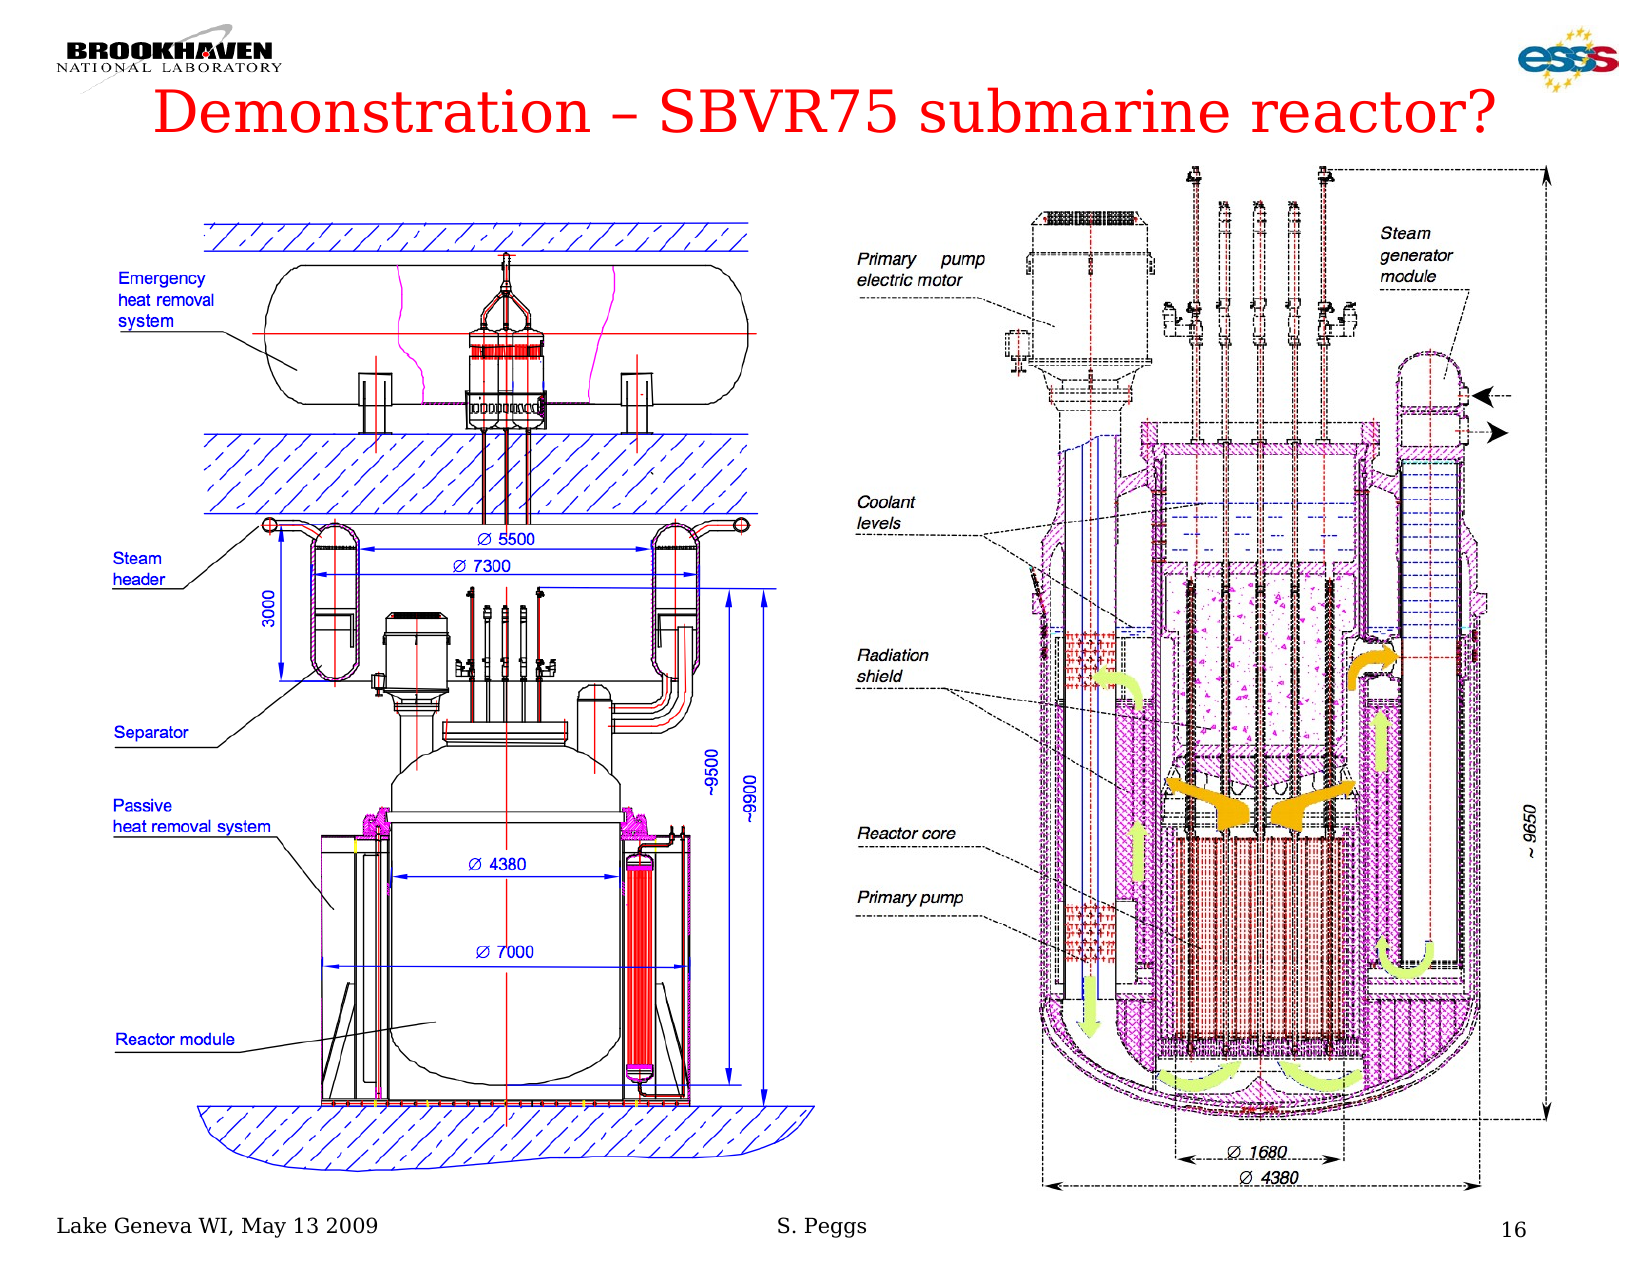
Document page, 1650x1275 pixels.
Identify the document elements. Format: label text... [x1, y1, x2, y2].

text_box Demonstration – SBVR75 submarine reactor? [138, 58, 1512, 147]
picture [1555, 52, 1566, 57]
picture [852, 165, 1558, 1191]
picture [56, 24, 282, 94]
picture [112, 218, 818, 1176]
picture [1518, 25, 1619, 93]
